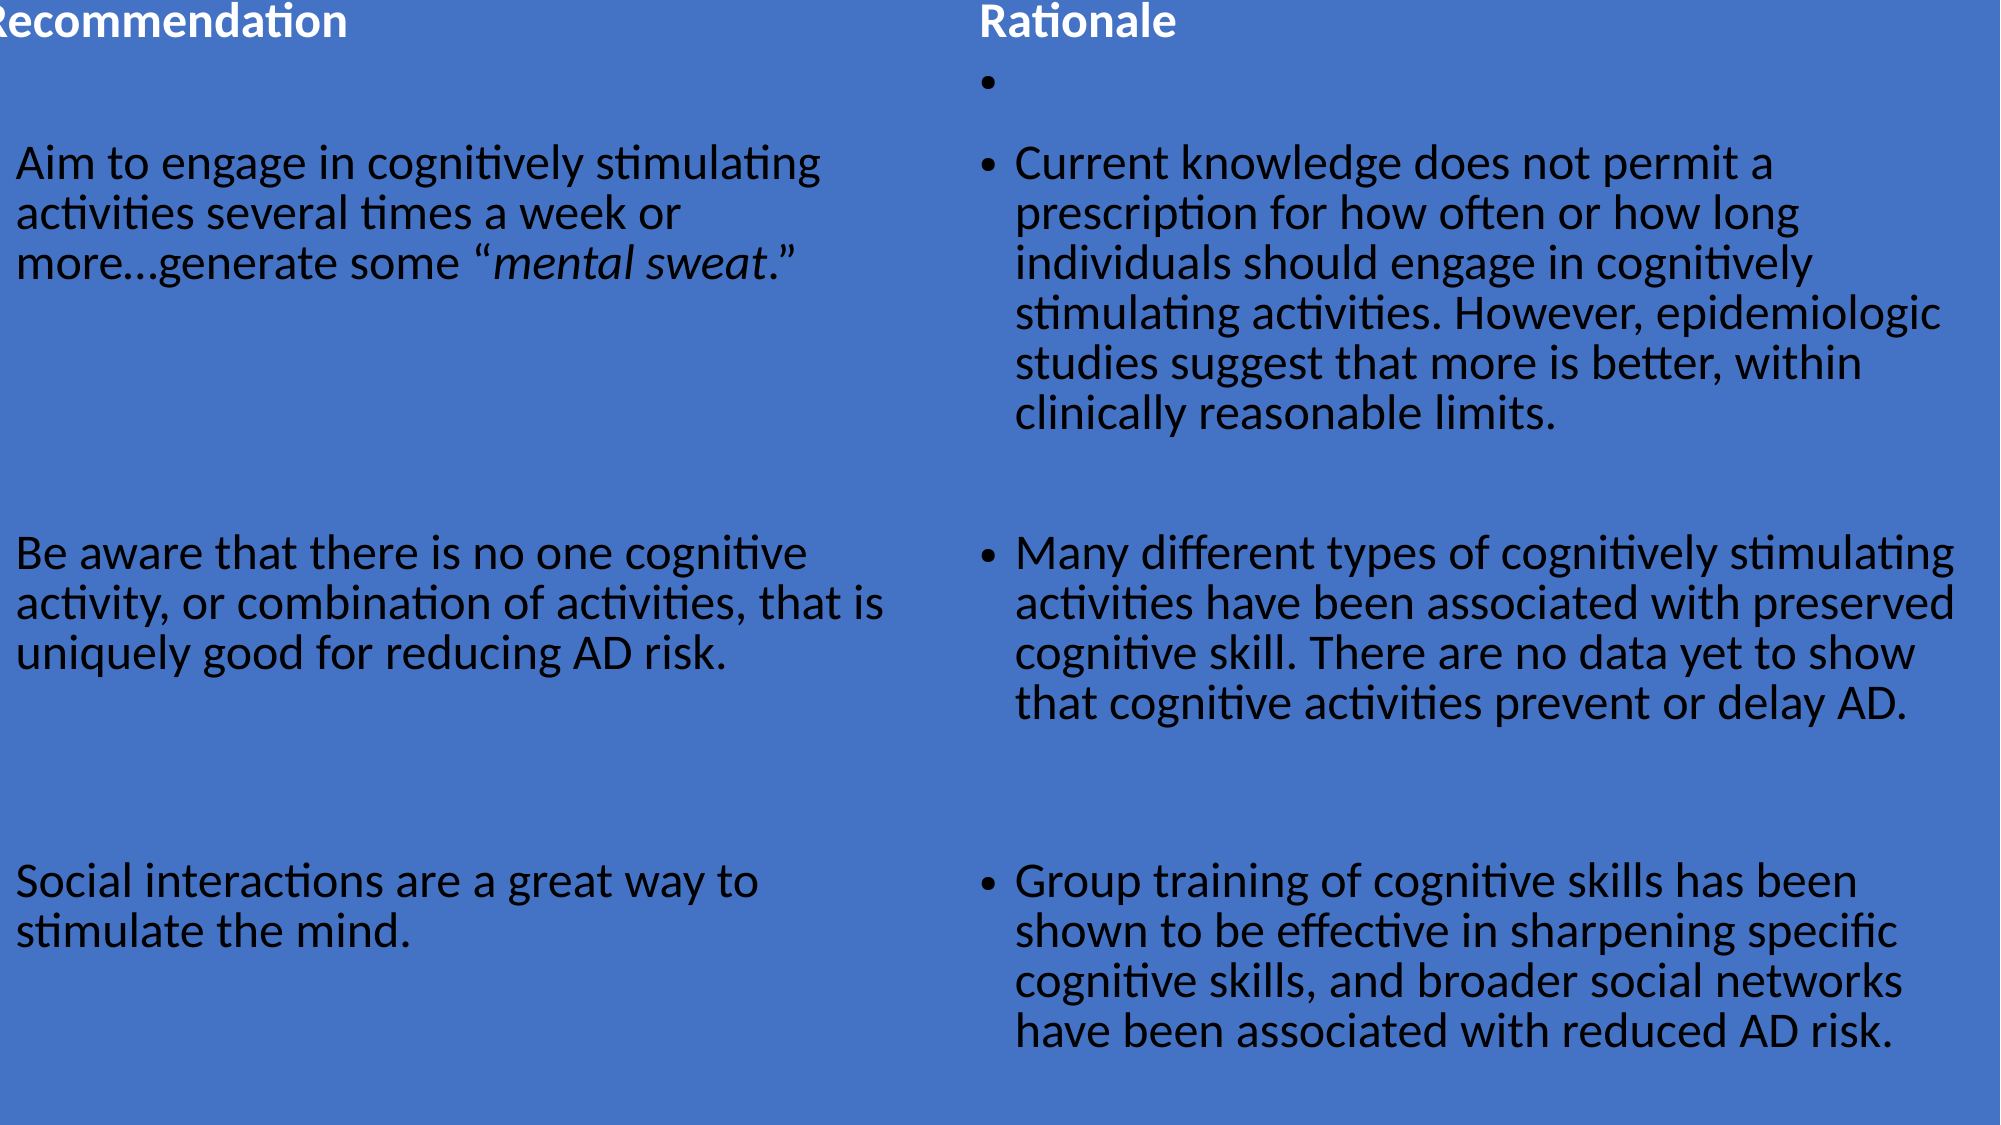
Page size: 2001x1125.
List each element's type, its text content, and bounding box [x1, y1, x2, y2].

table_cell Aim to engage in cognitively stimulating activities several times a week or more…generate some “mental sweat.” [0, 142, 979, 532]
table_cell Social interactions are a great way to stimulate the mind. [0, 860, 979, 1125]
table_cell Many different types of cognitively stimulating activities have been associated with preserved cognitive skill. There are no data yet to show that cognitive activities prevent or delay AD. [979, 532, 2000, 860]
table_cell Group training of cognitive skills has been shown to be effective in sharpening specific cognitive skills, and broader social networks have been associated with reduced AD risk. [979, 860, 2000, 1125]
table_cell Be aware that there is no one cognitive activity, or combination of activities, that is uniquely good for reducing AD risk. [0, 532, 979, 860]
table_cell Current knowledge does not permit a prescription for how often or how long individuals should engage in cognitively stimulating activities. However, epidemiologic studies suggest that more is better, within clinically reasonable limits. [979, 142, 2000, 532]
table_header Rationale [979, 0, 2000, 142]
table_header Recommendation [0, 0, 979, 142]
